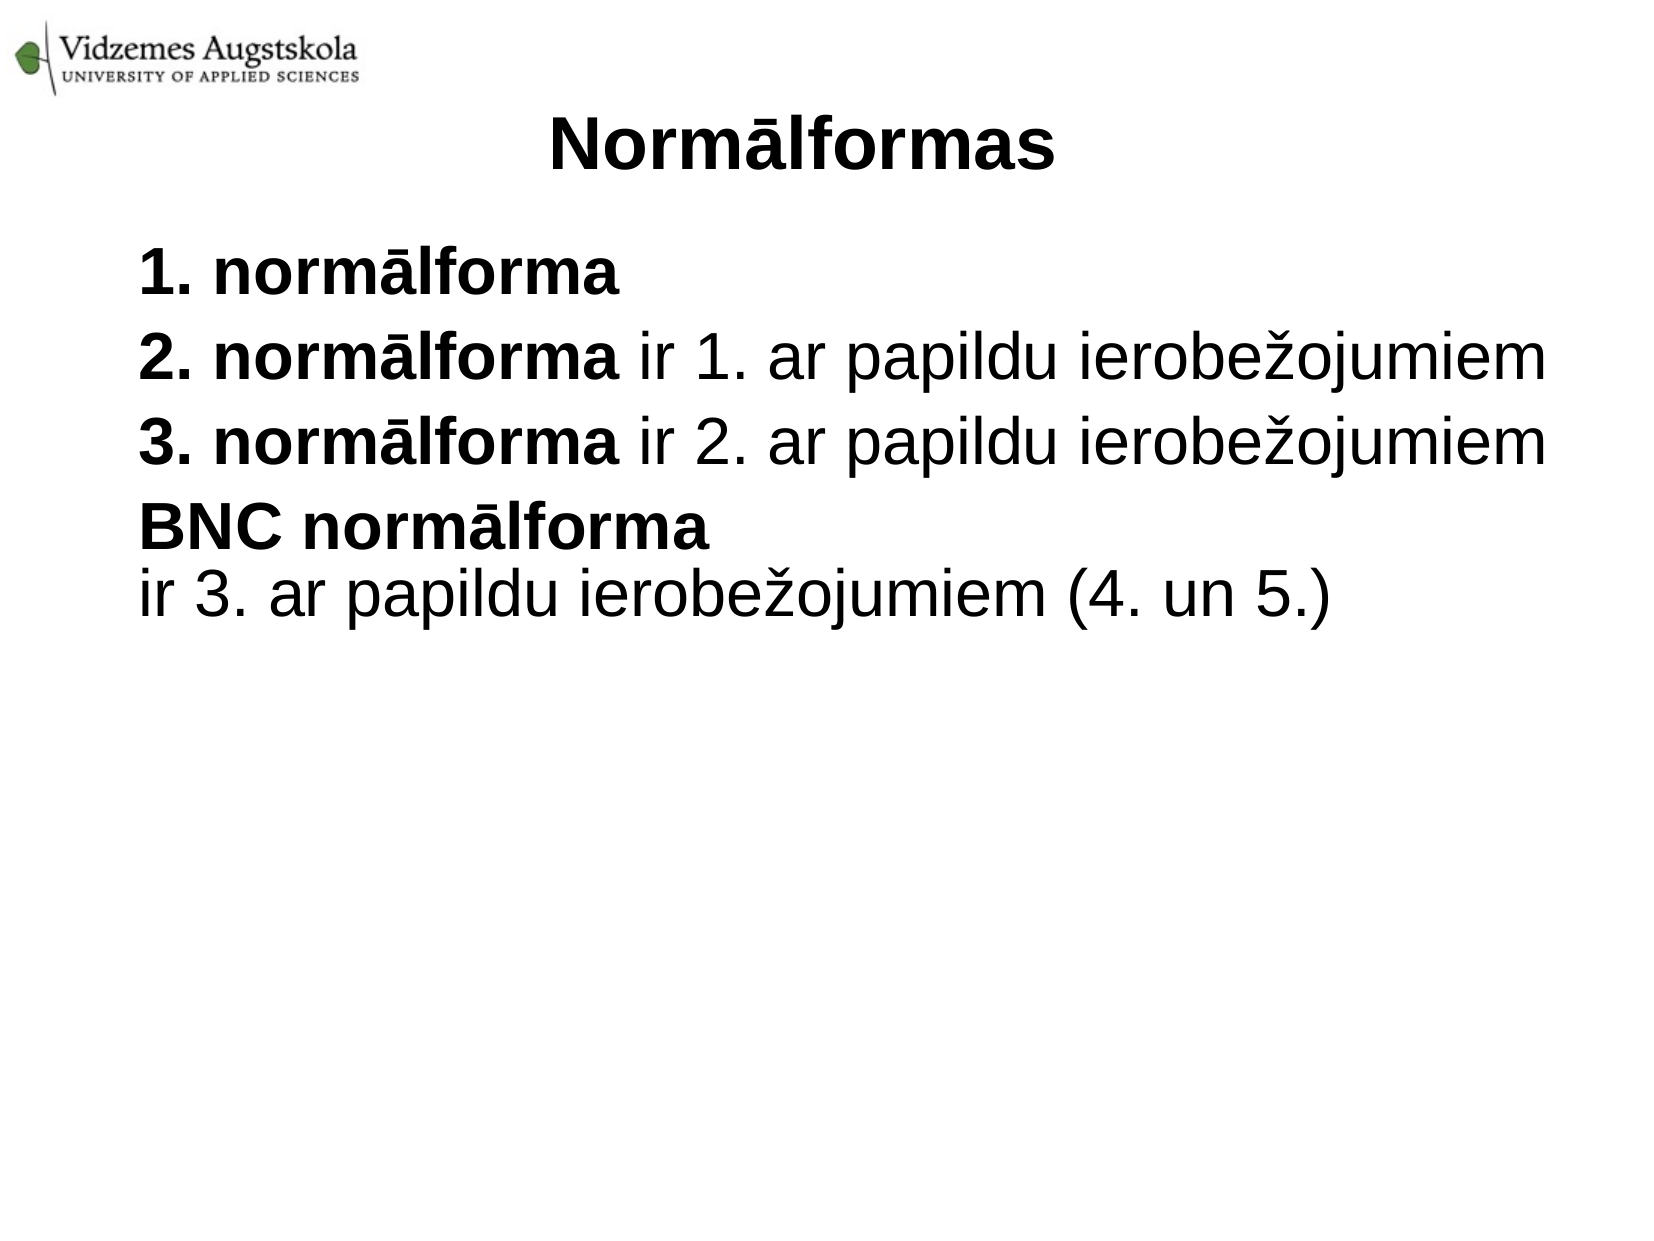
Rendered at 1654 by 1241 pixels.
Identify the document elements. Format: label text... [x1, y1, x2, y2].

picture [5, 2, 368, 113]
list 1. normālforma 2. normālforma ir 1. ar papildu ierobežojumiem 3. normālforma ir 2. ar papildu ierobežojumiem BNC normālforma ir 3. ar papildu ierobežojumiem (4. un 5.) [82, 236, 1569, 1107]
title Normālformas [94, 103, 1512, 188]
